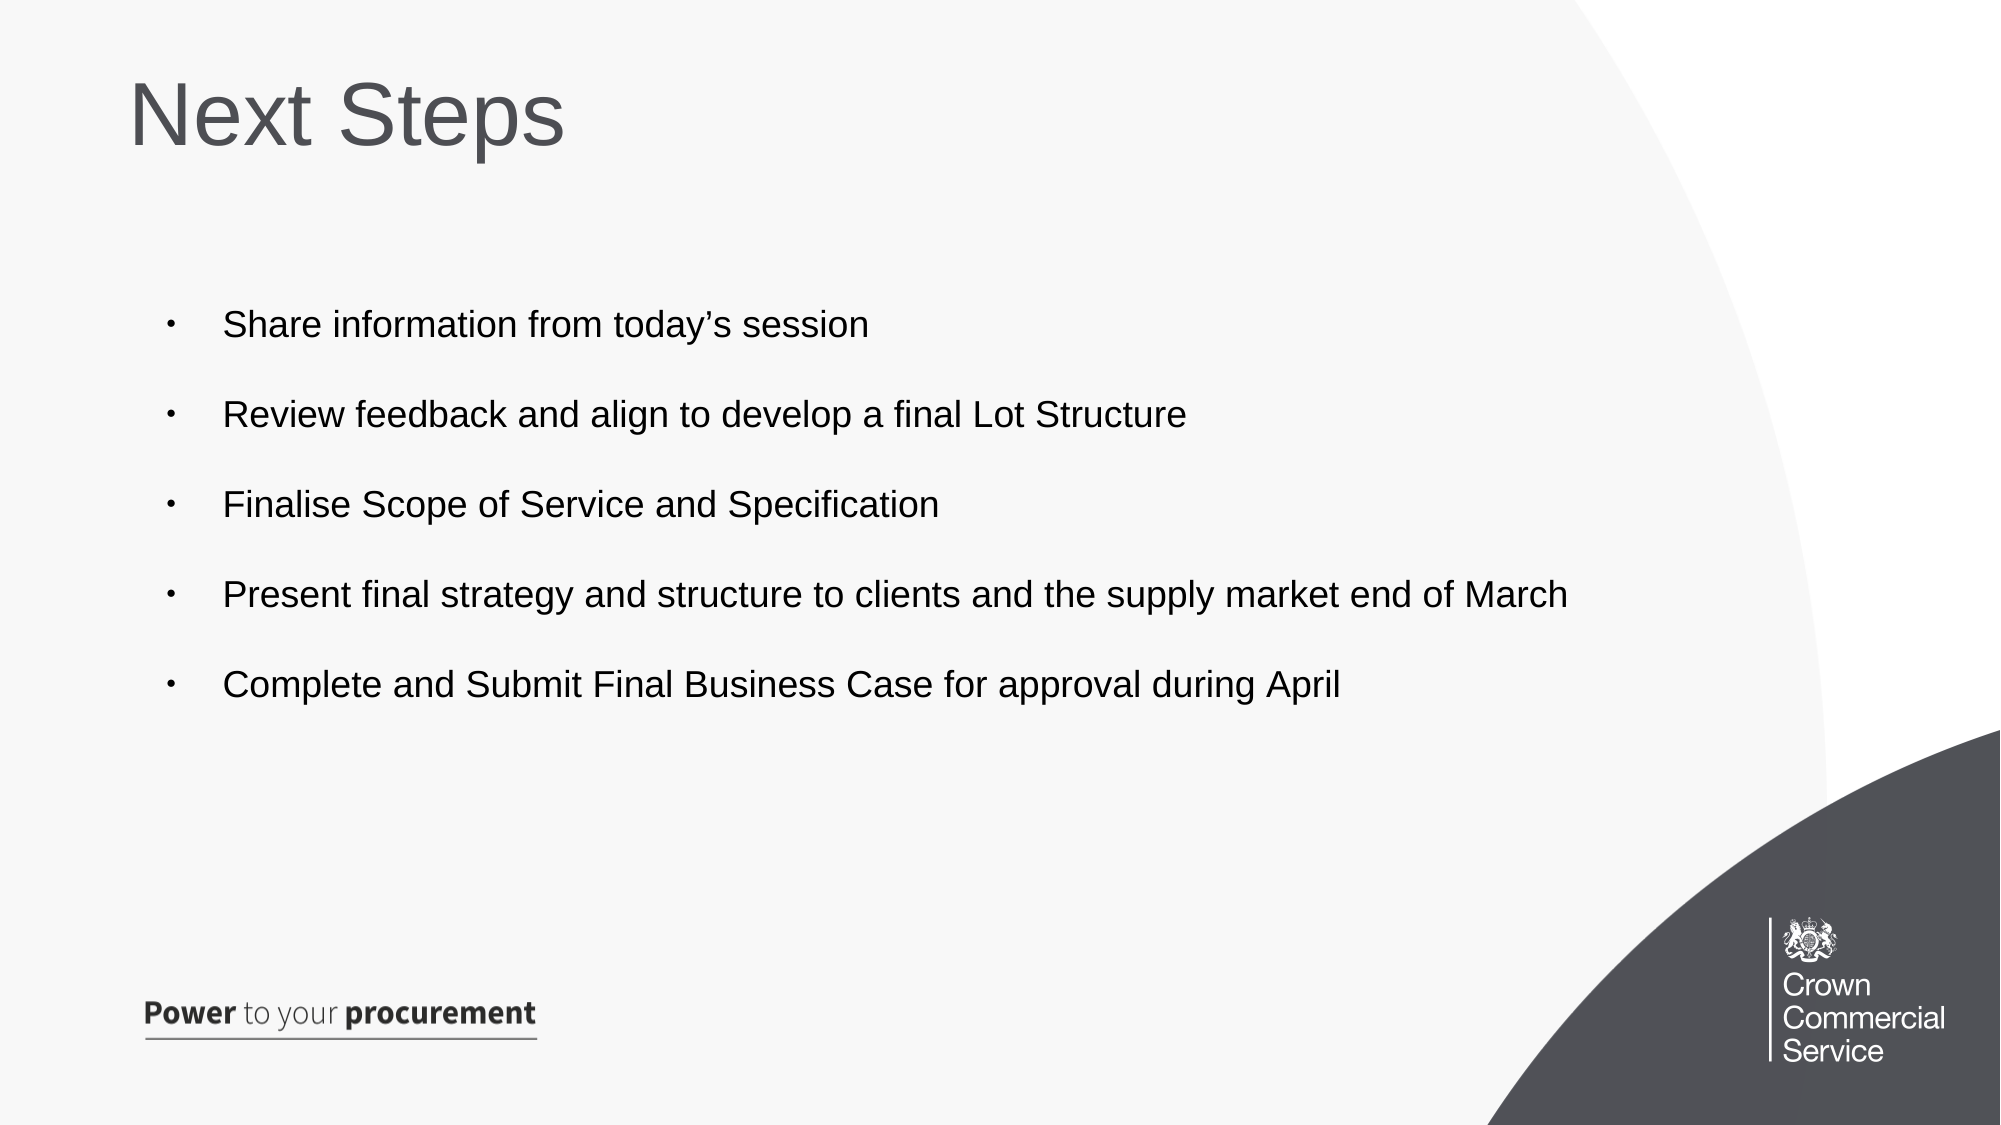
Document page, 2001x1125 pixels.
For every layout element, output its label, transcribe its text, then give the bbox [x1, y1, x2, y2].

title Next Steps [128, 55, 1922, 194]
subtitle Share information from today’s session Review feedback and align to develop a final Lot Structure Finalise Scope of Service and Specification Present final strategy and structure to clients and the supply market end of March Complete and Submit Final Business Case for approval during April [128, 300, 1665, 980]
